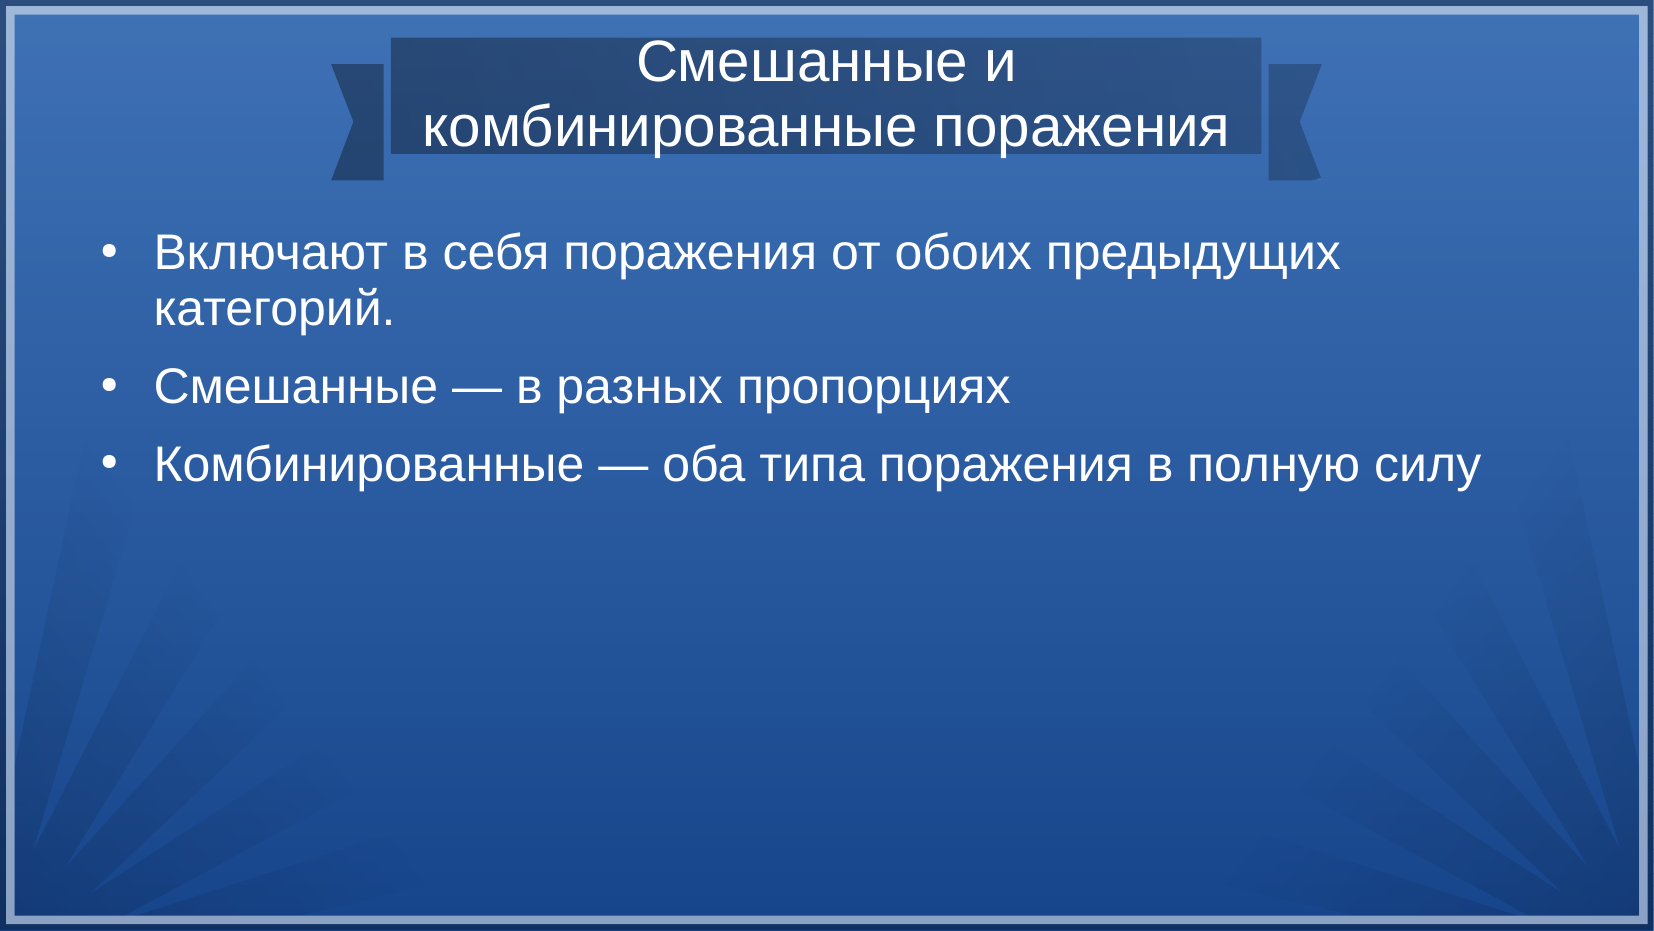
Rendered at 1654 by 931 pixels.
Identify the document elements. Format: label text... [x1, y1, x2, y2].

list Включают в себя поражения от обоих предыдущих категорий. Смешанные — в разных пропорциях Комбинированные — оба типа поражения в полную силу [82, 224, 1571, 848]
title Смешанные и комбинированные поражения [389, 28, 1264, 160]
